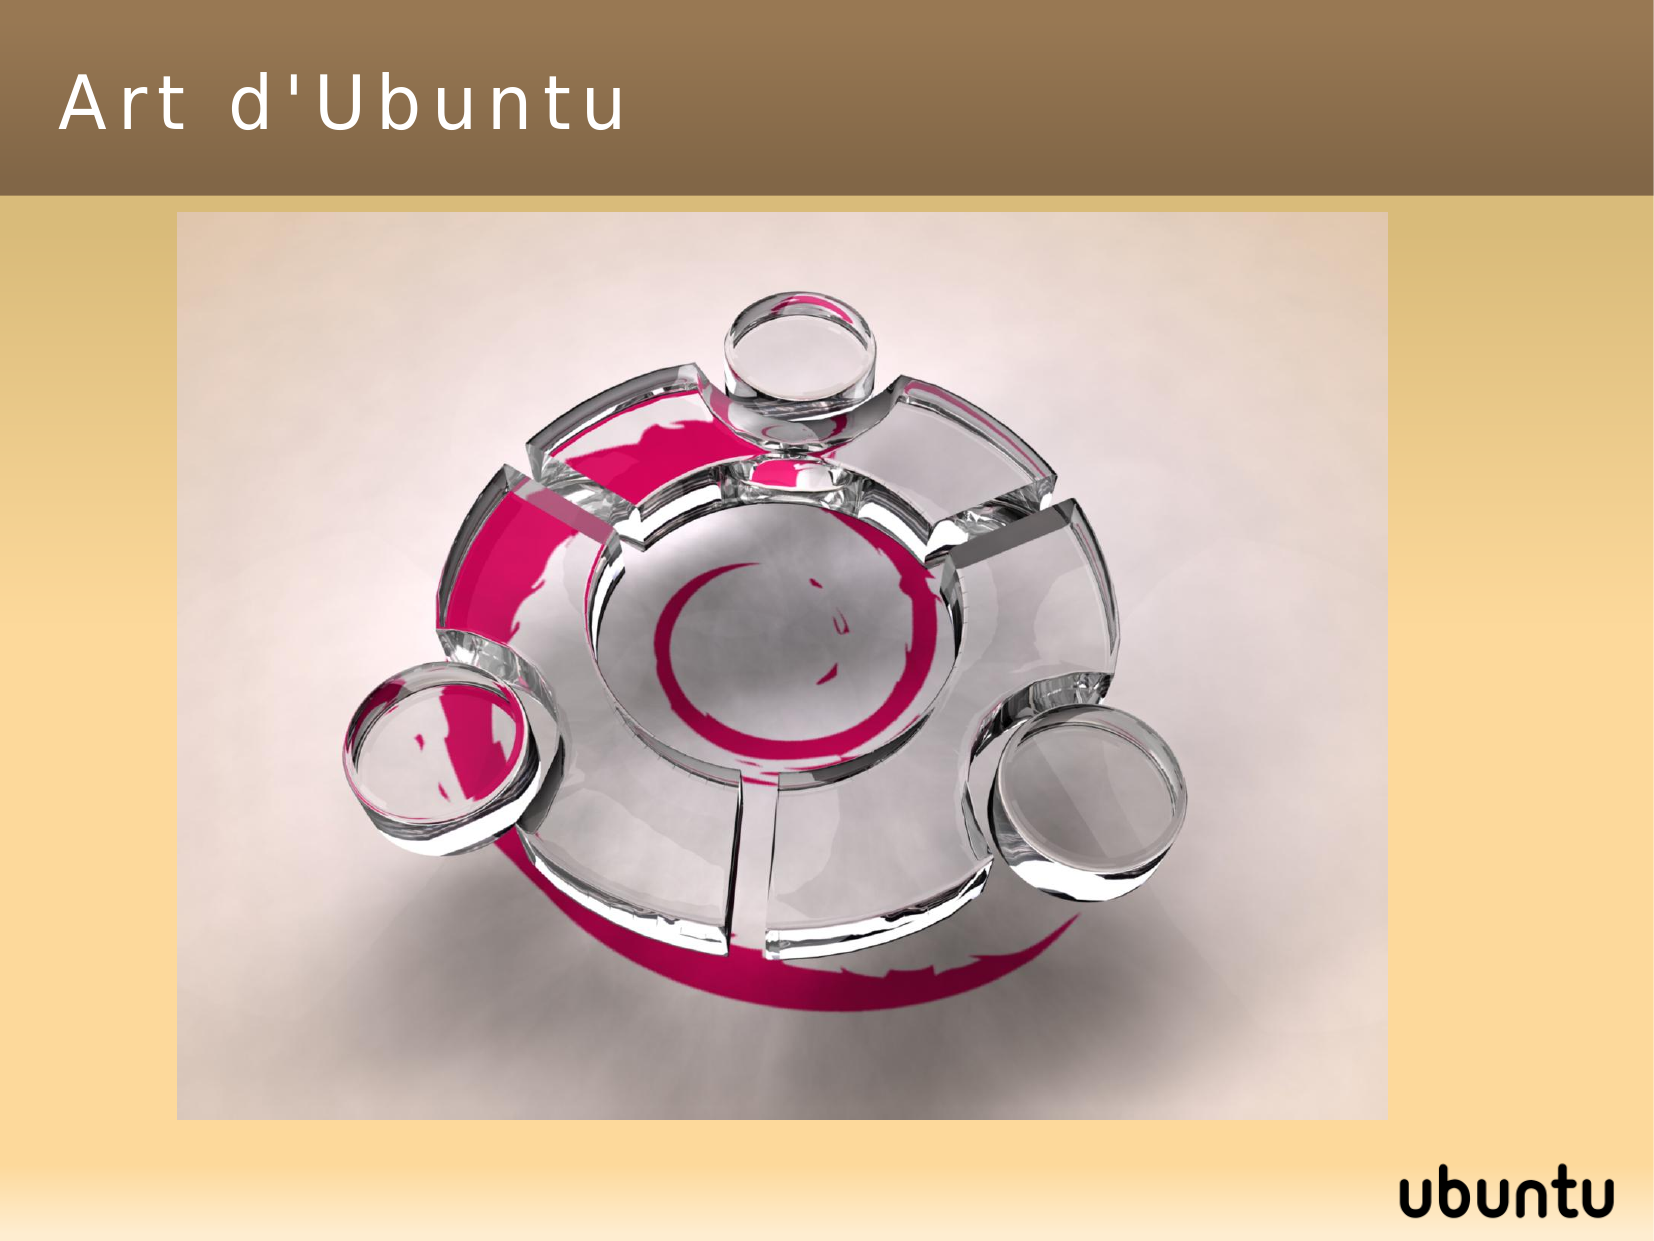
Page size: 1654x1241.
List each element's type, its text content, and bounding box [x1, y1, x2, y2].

picture [0, 0, 1654, 1241]
title Art d'Ubuntu [59, 29, 1595, 178]
